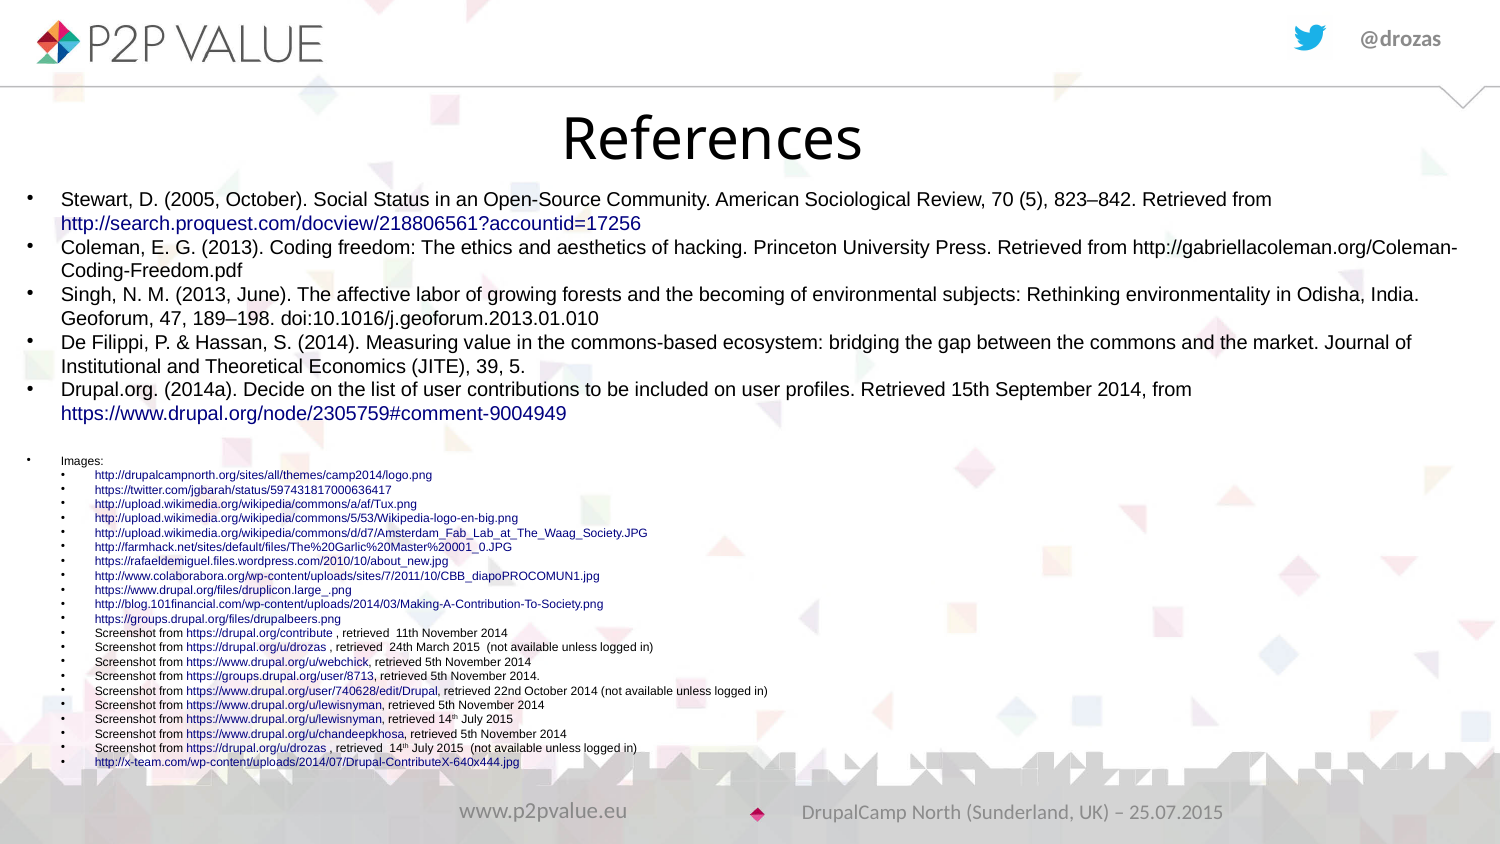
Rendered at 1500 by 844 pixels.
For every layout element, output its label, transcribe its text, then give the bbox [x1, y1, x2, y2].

text_box DrupalCamp North (Sunderland, UK) – 25.07.2015 [788, 788, 1481, 834]
picture [0, 0, 1500, 844]
text_box www.p2pvalue.eu [453, 789, 672, 829]
text_box @drozas [1333, 15, 1455, 60]
subtitle Stewart, D. (2005, October). Social Status in an Open-Source Community. American Sociological Review, 70 (5), 823–842. Retrieved from http://search.proquest.com/docview/218806561?accountid=17256 Coleman, E. G. (2013). Coding freedom: The ethics and aesthetics of hacking. Princeton University Press. Retrieved from http://gabriellacoleman.org/Coleman- Coding-Freedom.pdf Singh, N. M. (2013, June). The affective labor of growing forests and the becoming of environmental subjects: Rethinking environmentality in Odisha, India. Geoforum, 47, 189–198. doi:10.1016/j.geoforum.2013.01.010 De Filippi, P. & Hassan, S. (2014). Measuring value in the commons-based ecosystem: bridging the gap between the commons and the market. Journal of Institutional and Theoretical Economics (JITE), 39, 5. Drupal.org. (2014a). Decide on the list of user contributions to be included on user profiles. Retrieved 15th September 2014, from https://www.drupal.org/node/2305759#comment-9004949 Images: http://drupalcampnorth.org/sites/all/themes/camp2014/logo.png https://twitter.com/jgbarah/status/597431817000636417 http://upload.wikimedia.org/wikipedia/commons/a/af/Tux.png http://upload.wikimedia.org/wikipedia/commons/5/53/Wikipedia-logo-en-big.png http://upload.wikimedia.org/wikipedia/commons/d/d7/Amsterdam_Fab_Lab_at_The_Waag_Society.JPG http://farmhack.net/sites/default/files/The%20Garlic%20Master%20001_0.JPG https://rafaeldemiguel.files.wordpress.com/2010/10/about_new.jpg http://www.colaborabora.org/wp-content/uploads/sites/7/2011/10/CBB_diapoPROCOMUN1.jpg https://www.drupal.org/files/druplicon.large_.png http://blog.101financial.com/wp-content/uploads/2014/03/Making-A-Contribution-To-Society.png https://groups.drupal.org/files/drupalbeers.png Screenshot from https://drupal.org/contribute , retrieved 11th November 2014 Screenshot from https://drupal.org/u/drozas , retrieved 24th March 2015 (not available unless logged in) Screenshot from https://www.drupal.org/u/webchick, retrieved 5th November 2014 Screenshot from https://groups.drupal.org/user/8713, retrieved 5th November 2014. Screenshot from https://www.drupal.org/user/740628/edit/Drupal, retrieved 22nd October 2014 (not available unless logged in) Screenshot from https://www.drupal.org/u/lewisnyman, retrieved 5th November 2014 Screenshot from https://www.drupal.org/u/lewisnyman, retrieved 14th July 2015 Screenshot from https://www.drupal.org/u/chandeepkhosa, retrieved 5th November 2014 Screenshot from https://drupal.org/u/drozas , retrieved 14th July 2015 (not available unless logged in) http://x-team.com/wp-content/uploads/2014/07/Drupal-ContributeX-640x444.jpg [13, 180, 1494, 781]
title References [60, 92, 1366, 180]
